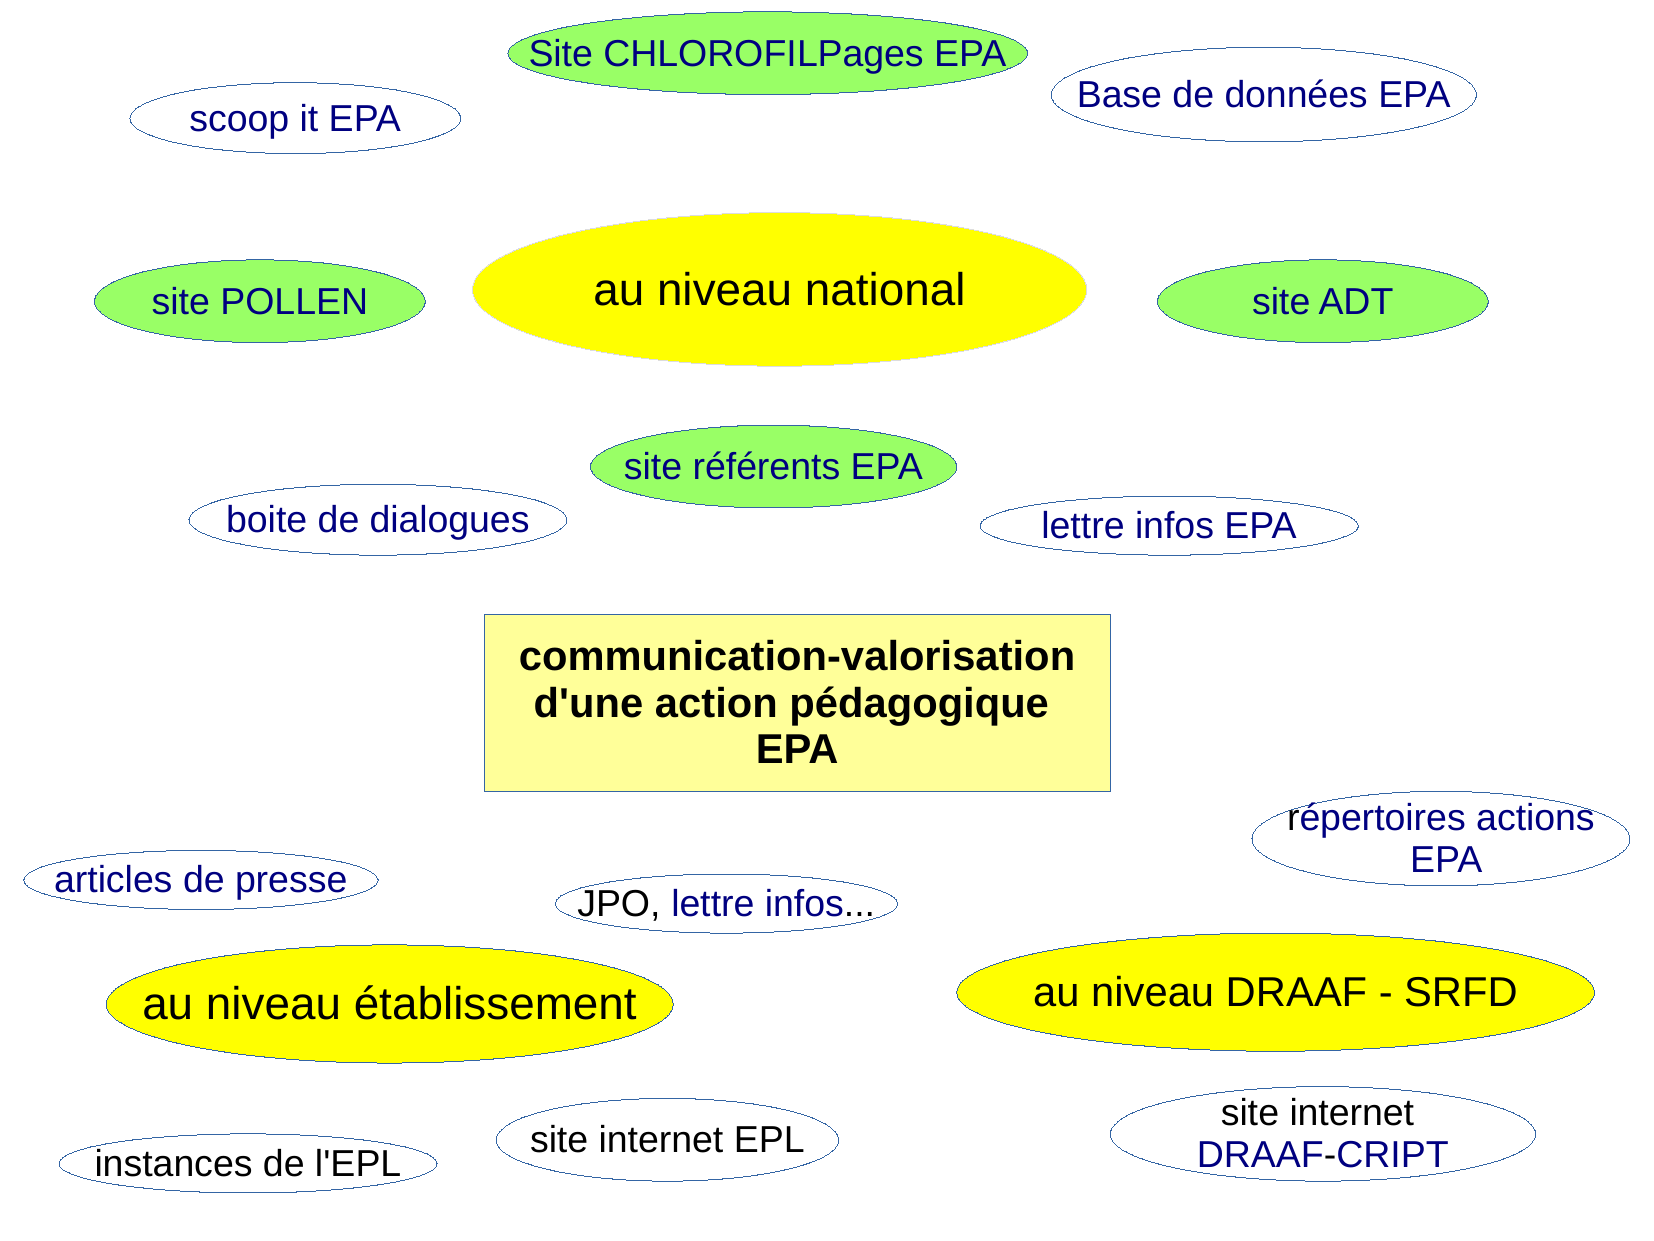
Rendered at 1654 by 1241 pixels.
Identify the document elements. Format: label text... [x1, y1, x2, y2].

text_box lettre infos EPA [980, 496, 1359, 556]
text_box au niveau établissement [106, 944, 674, 1064]
text_box site POLLEN [94, 259, 426, 343]
text_box au niveau national [472, 212, 1087, 367]
text_box Base de données EPA [1051, 47, 1477, 142]
text_box site internet DRAAF-CRIPT [1110, 1086, 1536, 1182]
text_box répertoires actions EPA [1251, 791, 1630, 886]
text_box site référents EPA [590, 425, 957, 508]
text_box communication-valorisation d'une action pédagogique EPA [484, 614, 1111, 792]
text_box boite de dialogues [188, 484, 567, 556]
text_box articles de presse [23, 850, 379, 910]
text_box instances de l'EPL [59, 1133, 438, 1193]
text_box au niveau DRAAF - SRFD [956, 933, 1595, 1052]
text_box site ADT [1157, 259, 1489, 343]
text_box scoop it EPA [129, 82, 461, 154]
text_box site internet EPL [496, 1098, 839, 1182]
text_box Site CHLOROFILPages EPA [507, 11, 1028, 95]
text_box JPO, lettre infos... [555, 874, 898, 934]
